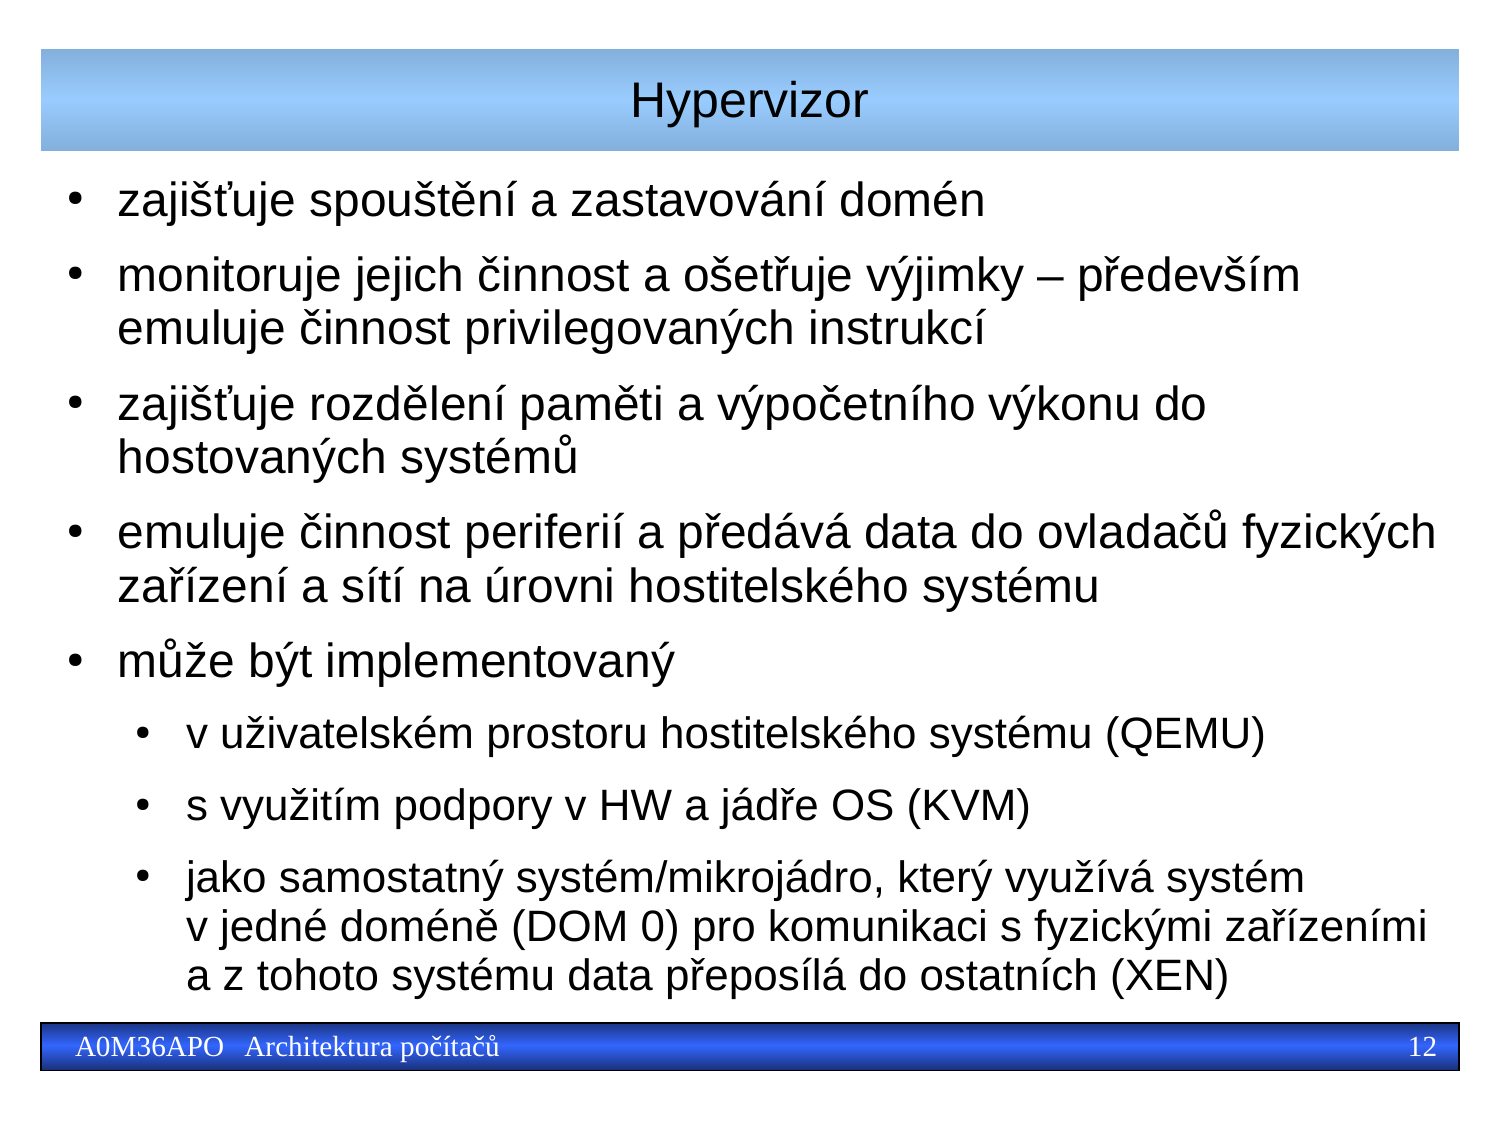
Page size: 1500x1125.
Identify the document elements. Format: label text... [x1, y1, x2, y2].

title Hypervizor [41, 49, 1459, 151]
list zajišťuje spouštění a zastavování domén monitoruje jejich činnost a ošetřuje výjimky – především emuluje činnost privilegovaných instrukcí zajišťuje rozdělení paměti a výpočetního výkonu do hostovaných systémů emuluje činnost periferií a předává data do ovladačů fyzických zařízení a sítí na úrovni hostitelského systému může být implementovaný v uživatelském prostoru hostitelského systému (QEMU) s využitím podpory v HW a jádře OS (KVM) jako samostatný systém/mikrojádro, který využívá systém v jedné doméně (DOM 0) pro komunikaci s fyzickými zařízeními a z tohoto systému data přeposílá do ostatních (XEN) [49, 172, 1450, 1013]
